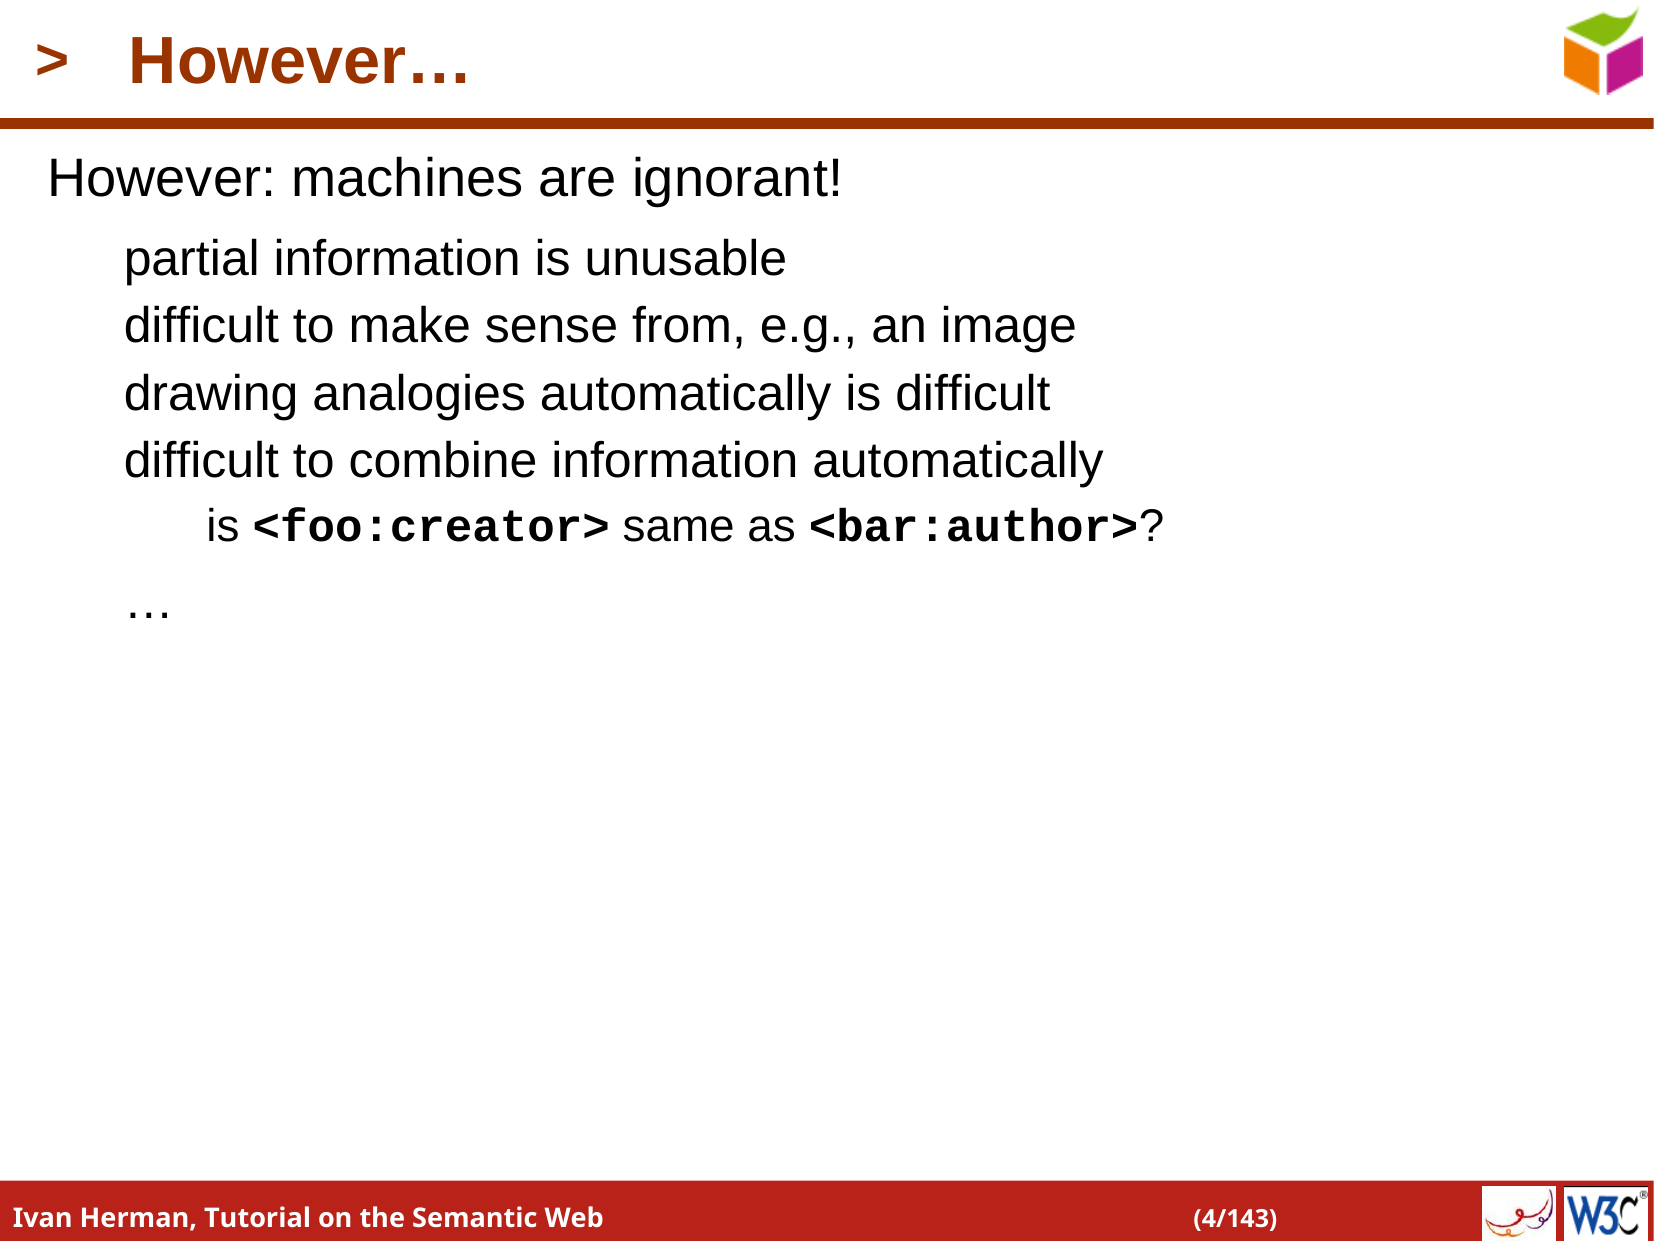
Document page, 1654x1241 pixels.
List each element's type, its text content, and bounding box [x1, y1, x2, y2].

title However… [93, 0, 1493, 119]
picture [1482, 1186, 1556, 1241]
picture [1564, 1186, 1648, 1241]
picture [1564, 5, 1643, 95]
list However: machines are ignorant! partial information is unusable difficult to make sense from, e.g., an image drawing analogies automatically is difficult difficult to combine information automatically is <foo:creator> same as <bar:author>? … [29, 147, 1624, 1134]
